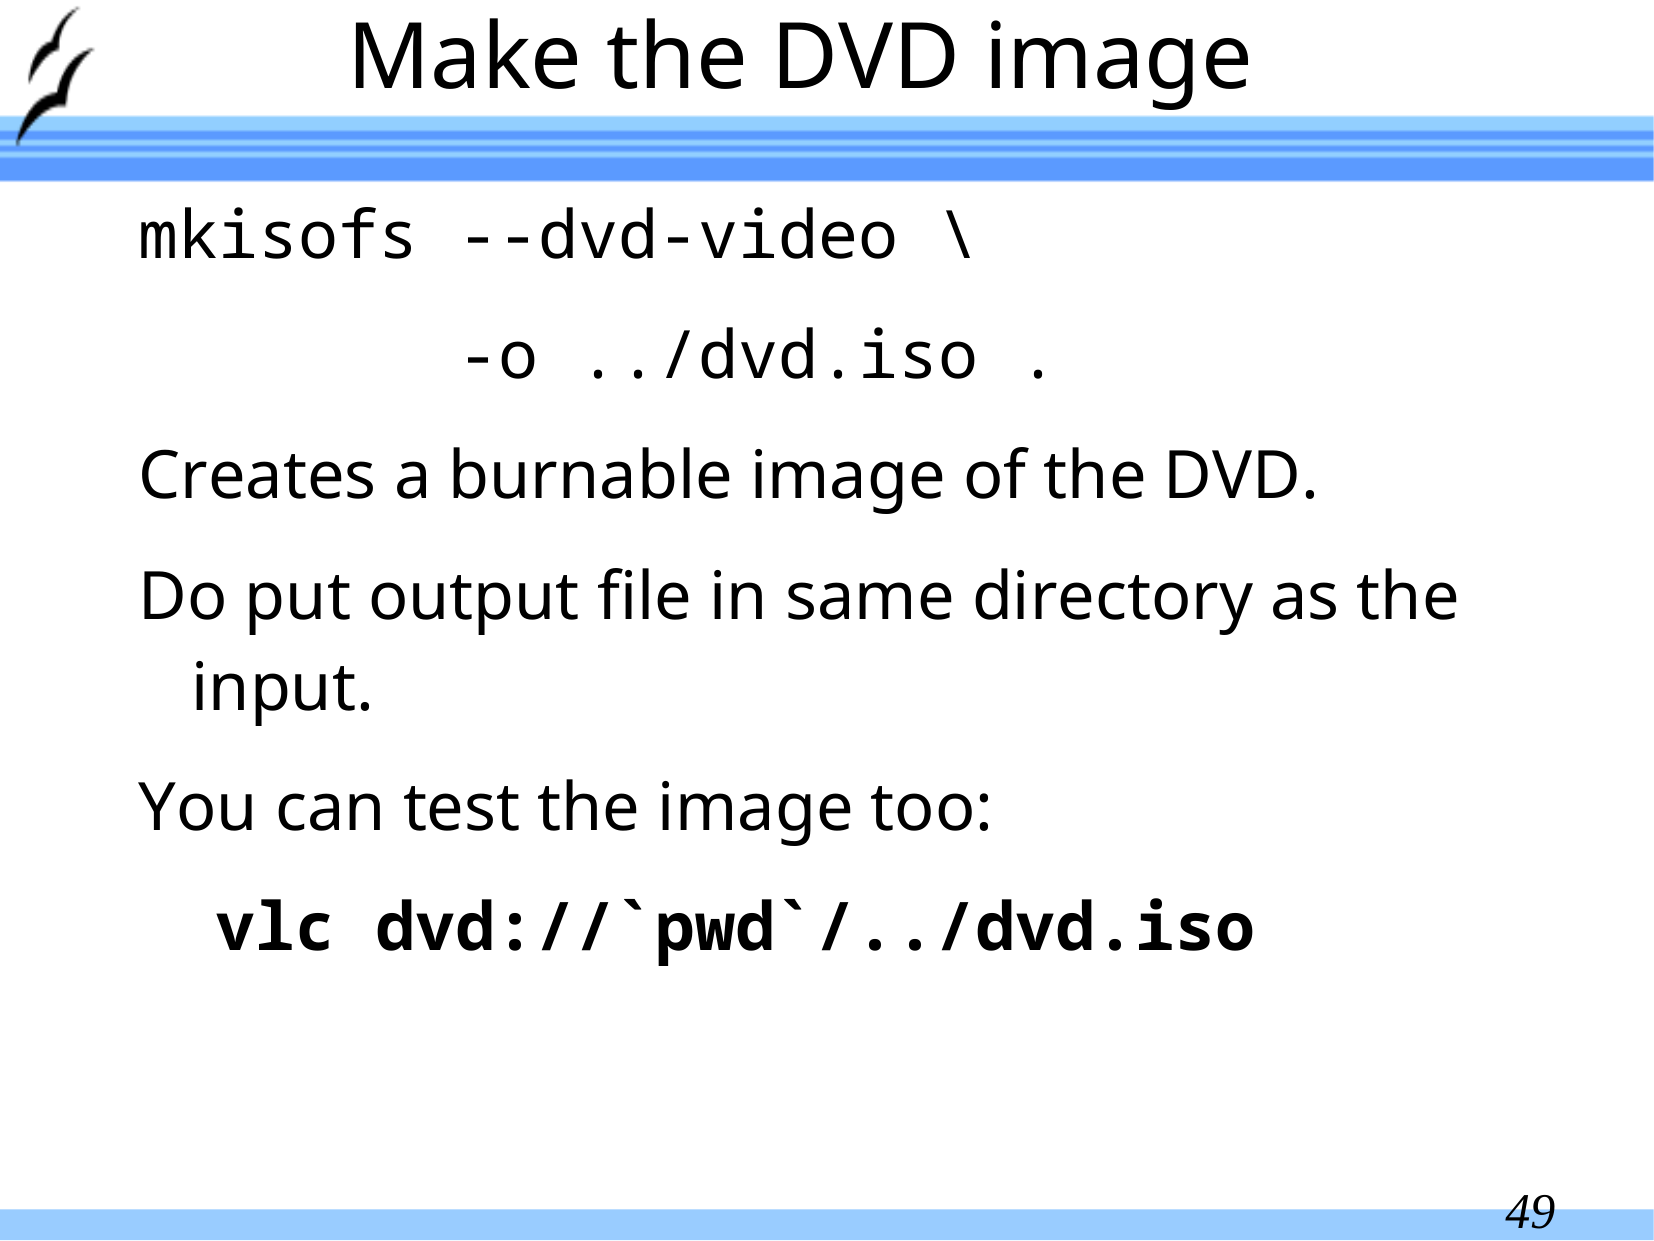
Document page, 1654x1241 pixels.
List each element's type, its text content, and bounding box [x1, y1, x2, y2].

picture [0, 0, 1654, 188]
title Make the DVD image [94, 0, 1507, 121]
list mkisofs --dvd-video \ -o ../dvd.iso . Creates a burnable image of the DVD. Do put output file in same directory as the input. You can test the image too: vlc dvd://`pwd`/../dvd.iso [120, 187, 1533, 1195]
